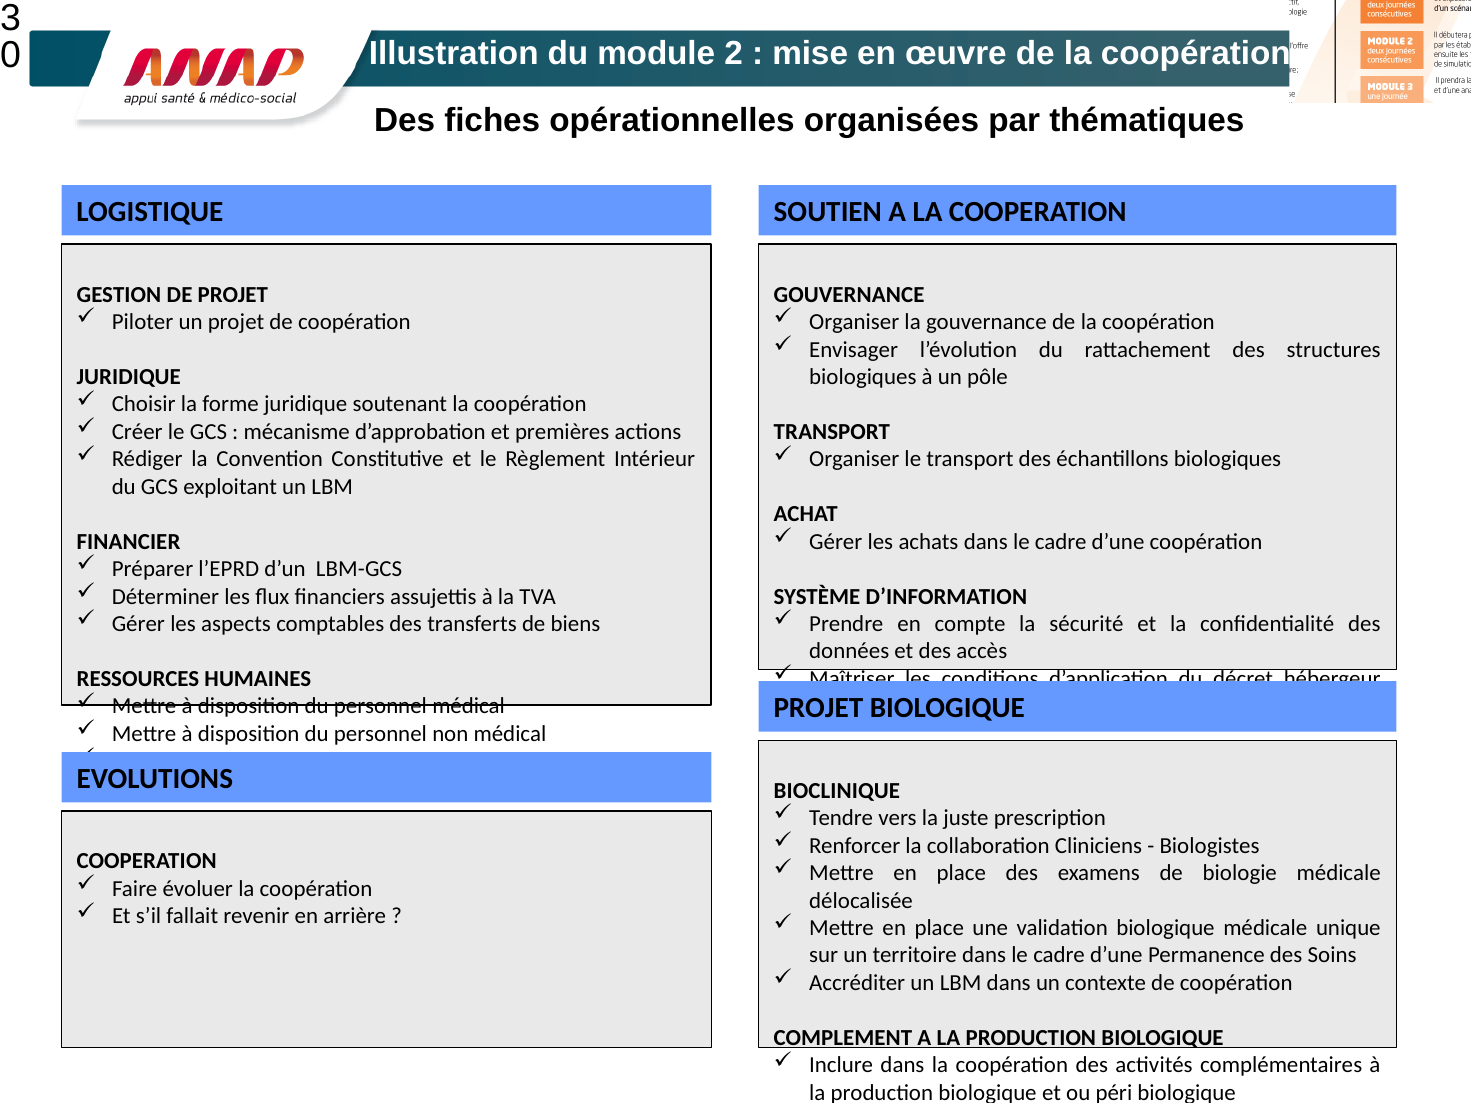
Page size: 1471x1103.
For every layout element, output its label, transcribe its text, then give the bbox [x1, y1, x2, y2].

text_box GOUVERNANCE Organiser la gouvernance de la coopération Envisager l’évolution du rattachement des structures biologiques à un pôle TRANSPORT Organiser le transport des échantillons biologiques ACHAT Gérer les achats dans le cadre d’une coopération SYSTÈME D’INFORMATION Prendre en compte la sécurité et la confidentialité des données et des accès Maîtriser les conditions d’application du décret hébergeur dans les coopérations [758, 244, 1397, 670]
text_box PROJET BIOLOGIQUE [758, 681, 1397, 732]
text_box EVOLUTIONS [61, 752, 712, 803]
text_box COOPERATION Faire évoluer la coopération Et s’il fallait revenir en arrière ? [61, 811, 712, 1048]
text_box BIOCLINIQUE Tendre vers la juste prescription Renforcer la collaboration Cliniciens - Biologistes Mettre en place des examens de biologie médicale délocalisée Mettre en place une validation biologique médicale unique sur un territoire dans le cadre d’une Permanence des Soins Accréditer un LBM dans un contexte de coopération COMPLEMENT A LA PRODUCTION BIOLOGIQUE Inclure dans la coopération des activités complémentaires à la production biologique et ou péri biologique [758, 740, 1397, 1048]
text_box Illustration du module 2 : mise en œuvre de la coopération [368, 31, 1438, 72]
picture [0, 0, 1471, 155]
text_box LOGISTIQUE [61, 185, 712, 236]
text_box GESTION DE PROJET Piloter un projet de coopération JURIDIQUE Choisir la forme juridique soutenant la coopération Créer le GCS : mécanisme d’approbation et premières actions Rédiger la Convention Constitutive et le Règlement Intérieur du GCS exploitant un LBM FINANCIER Préparer l’EPRD d’un LBM-GCS Déterminer les flux financiers assujettis à la TVA Gérer les aspects comptables des transferts de biens RESSOURCES HUMAINES Mettre à disposition du personnel médical Mettre à disposition du personnel non médical Harmoniser les règles applicables aux conditions de travail [61, 244, 712, 705]
text_box Des fiches opérationnelles organisées par thématiques [359, 90, 1261, 146]
text_box SOUTIEN A LA COOPERATION [758, 185, 1397, 236]
